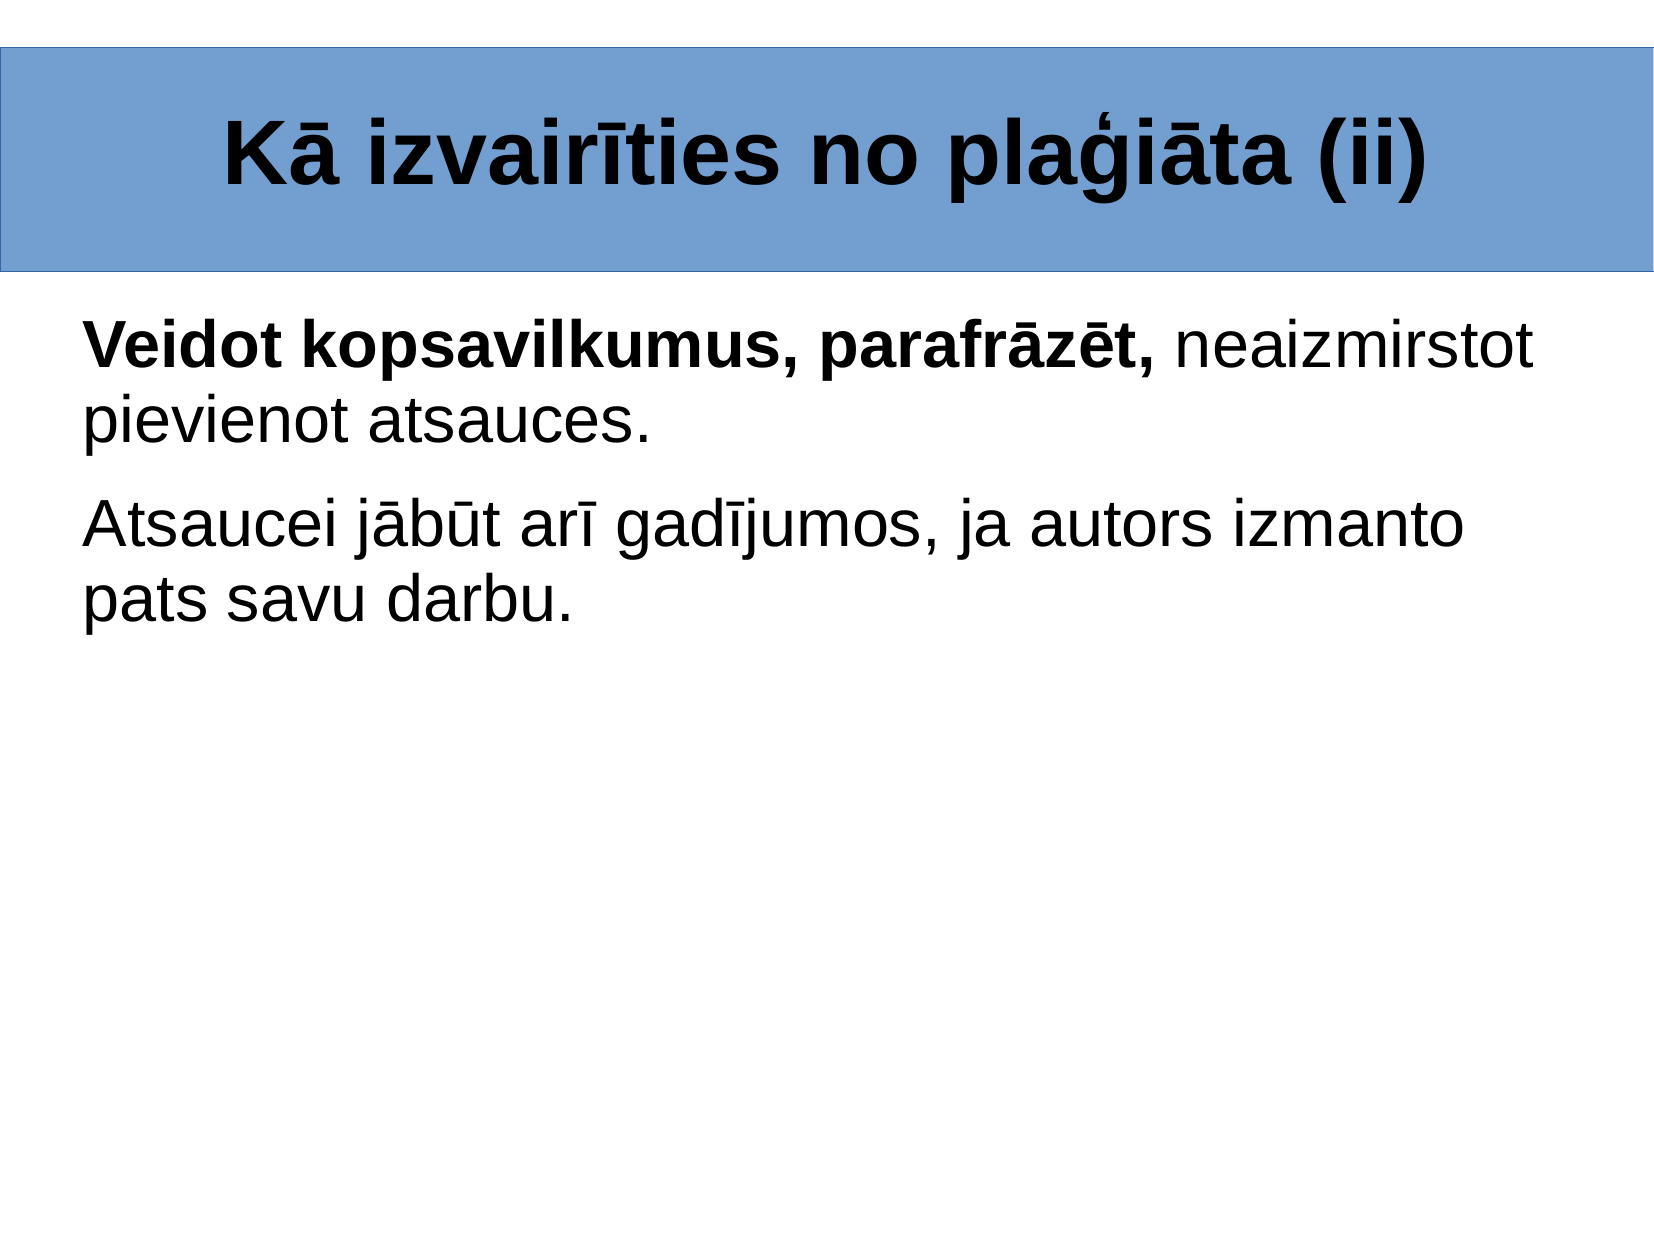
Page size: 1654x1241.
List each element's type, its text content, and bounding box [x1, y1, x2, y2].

text_box [0, 47, 1654, 272]
list Veidot kopsavilkumus, parafrāzēt, neaizmirstot pievienot atsauces. Atsaucei jābūt arī gadījumos, ja autors izmanto pats savu darbu. [82, 307, 1595, 1069]
title Kā izvairīties no plaģiāta (ii) [82, 49, 1571, 257]
